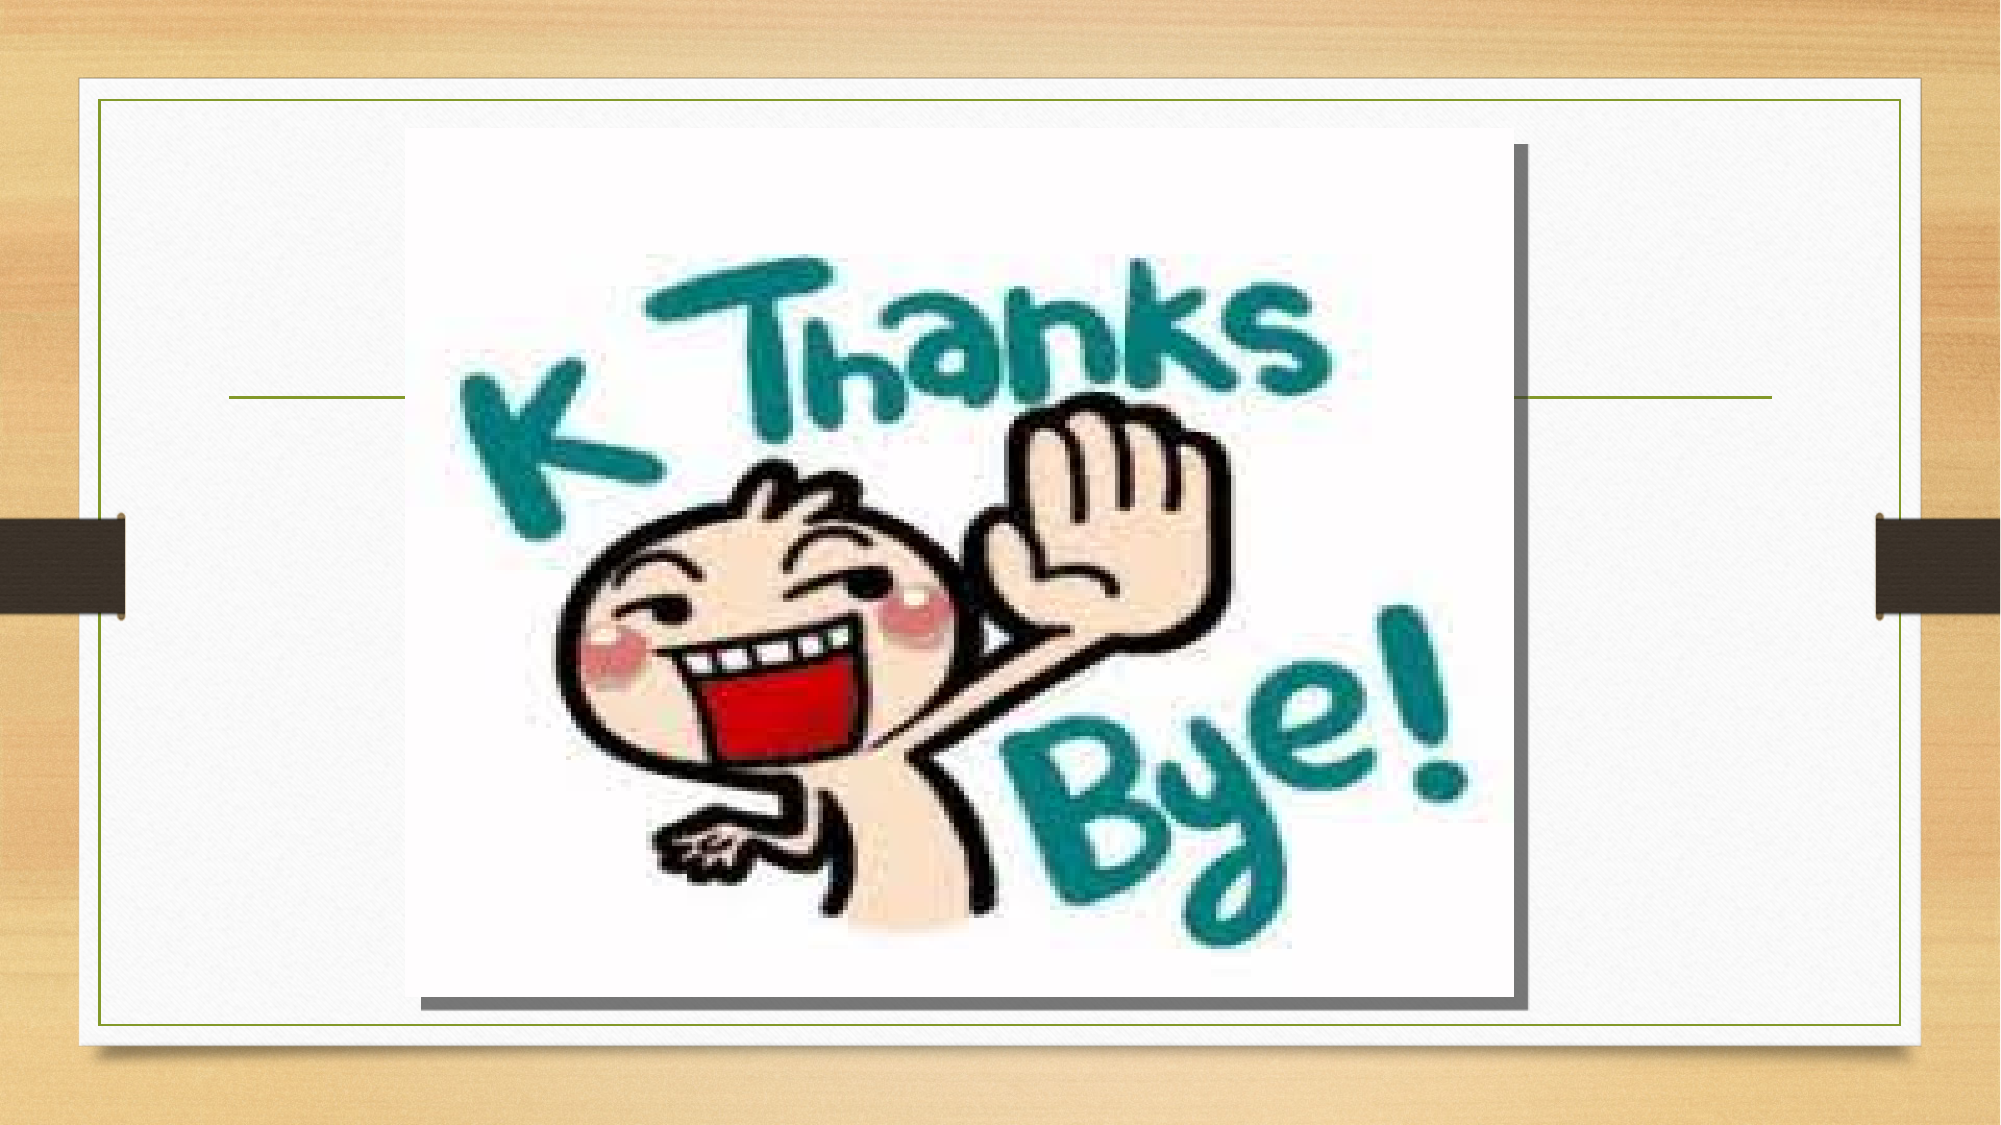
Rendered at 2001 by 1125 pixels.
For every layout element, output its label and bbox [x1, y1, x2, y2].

picture [405, 128, 1514, 997]
